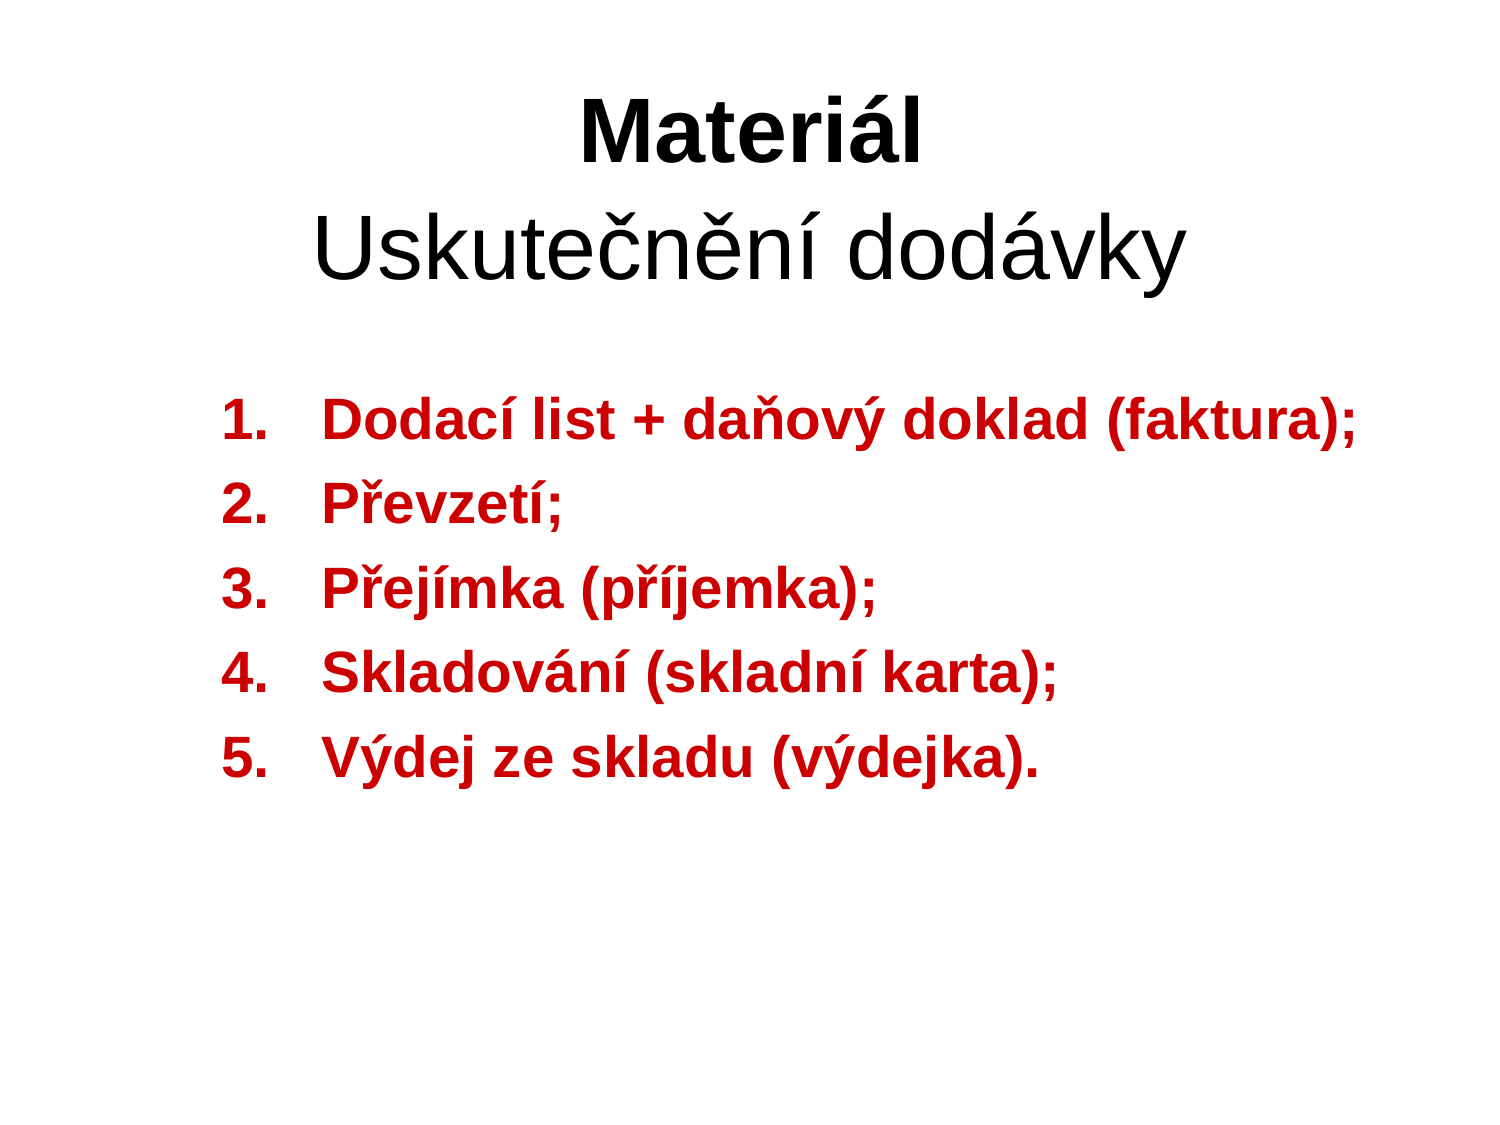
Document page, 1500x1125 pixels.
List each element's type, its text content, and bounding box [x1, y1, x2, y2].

text_box Materiál [76, 66, 1427, 185]
title Uskutečnění dodávky [75, 148, 1426, 337]
list Dodací list + daňový doklad (faktura); Převzetí; Přejímka (příjemka); Skladování (skladní karta); Výdej ze skladu (výdejka). [206, 373, 1425, 1000]
